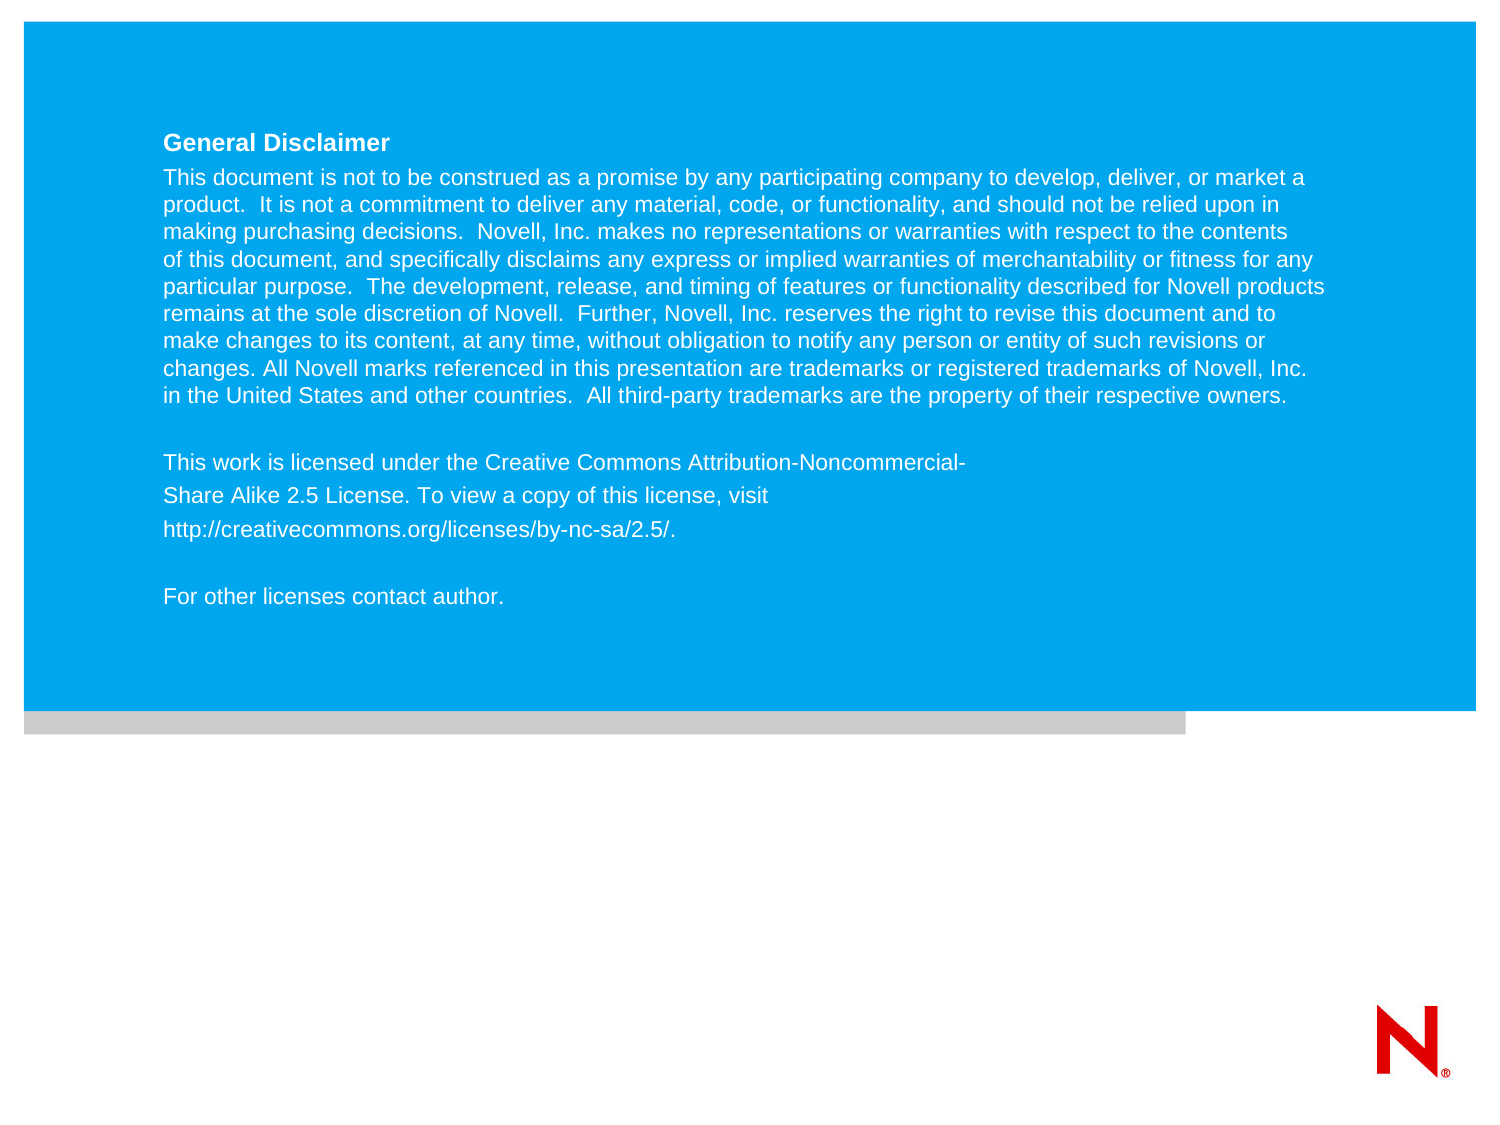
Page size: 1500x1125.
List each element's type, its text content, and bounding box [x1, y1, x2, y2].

list General Disclaimer This document is not to be construed as a promise by any participating company to develop, deliver, or market a product. It is not a commitment to deliver any material, code, or functionality, and should not be relied upon in making purchasing decisions. Novell, Inc. makes no representations or warranties with respect to the contents of this document, and specifically disclaims any express or implied warranties of merchantability or fitness for any particular purpose. The development, release, and timing of features or functionality described for Novell products remains at the sole discretion of Novell. Further, Novell, Inc. reserves the right to revise this document and to make changes to its content, at any time, without obligation to notify any person or entity of such revisions or changes. All Novell marks referenced in this presentation are trademarks or registered trademarks of Novell, Inc. in the United States and other countries. All third-party trademarks are the property of their respective owners. This work is licensed under the Creative Commons Attribution-Noncommercial- Share Alike 2.5 License. To view a copy of this license, visit http://creativecommons.org/licenses/by-nc-sa/2.5/. For other licenses contact author. [163, 126, 1332, 686]
picture [1372, 1001, 1453, 1081]
